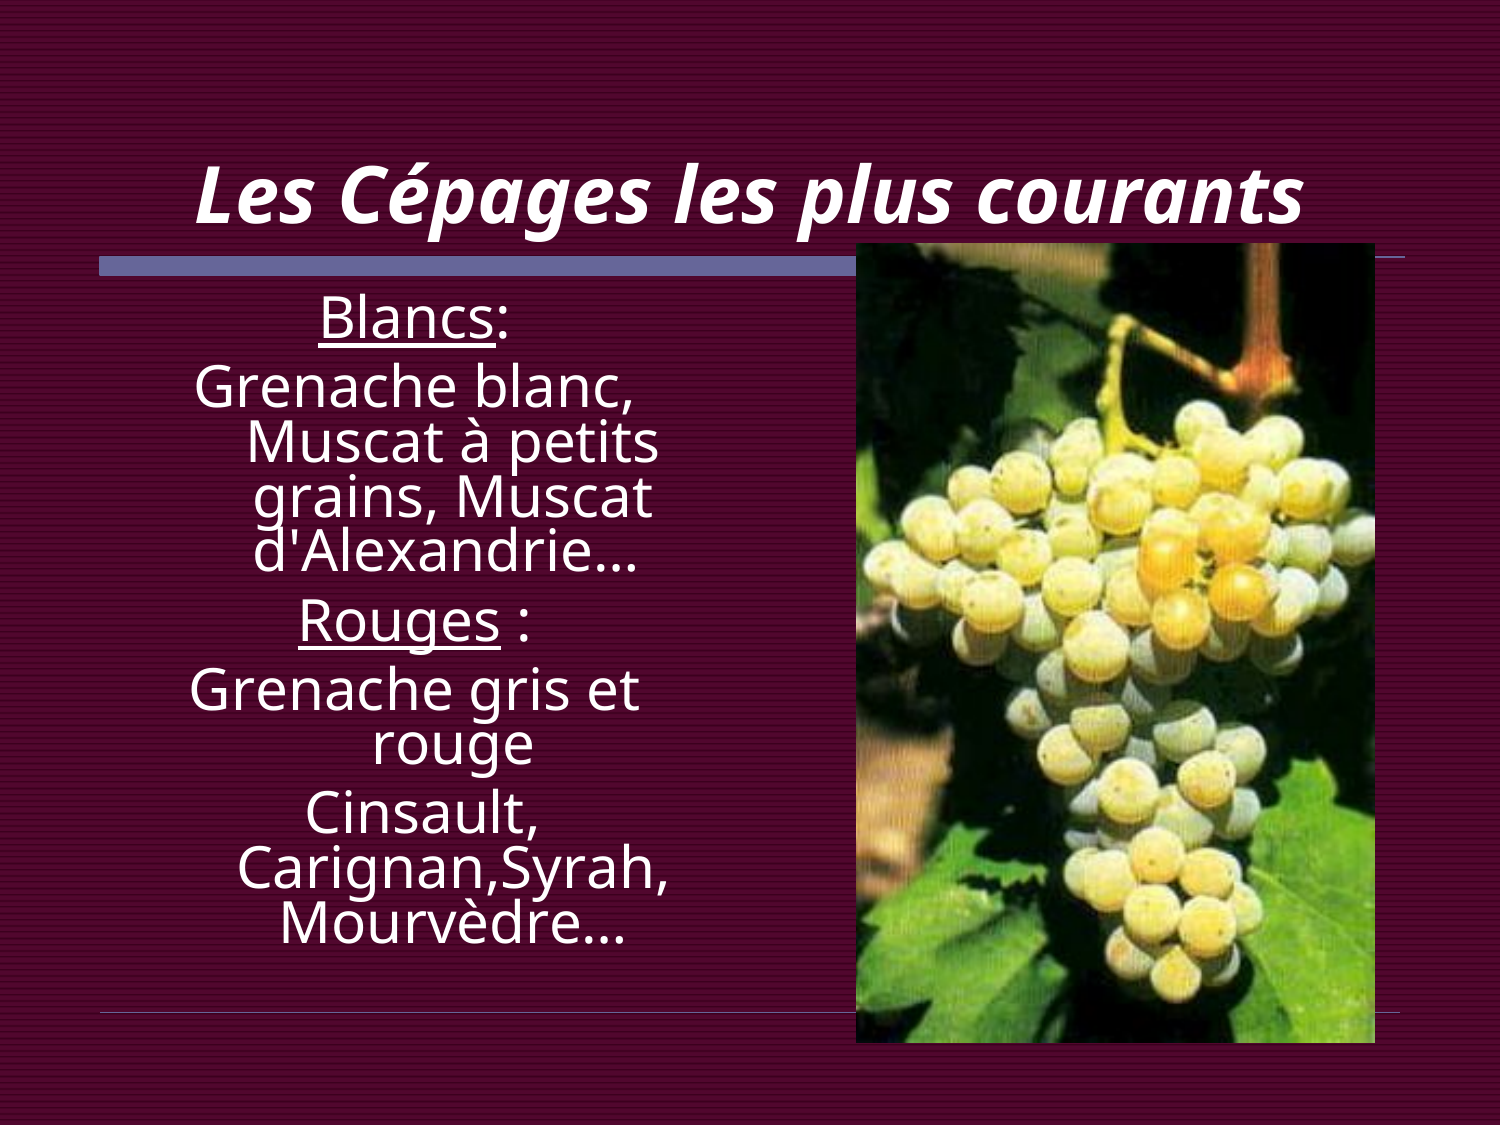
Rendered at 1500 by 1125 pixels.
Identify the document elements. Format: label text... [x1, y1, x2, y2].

list Blancs: Grenache blanc, Muscat à petits grains, Muscat d'Alexandrie… Rouges : Grenache gris et rouge Cinsault, Carignan,Syrah, Mourvèdre… [92, 287, 737, 988]
picture [0, 0, 1500, 1125]
title Les Cépages les plus courants [94, 50, 1407, 250]
